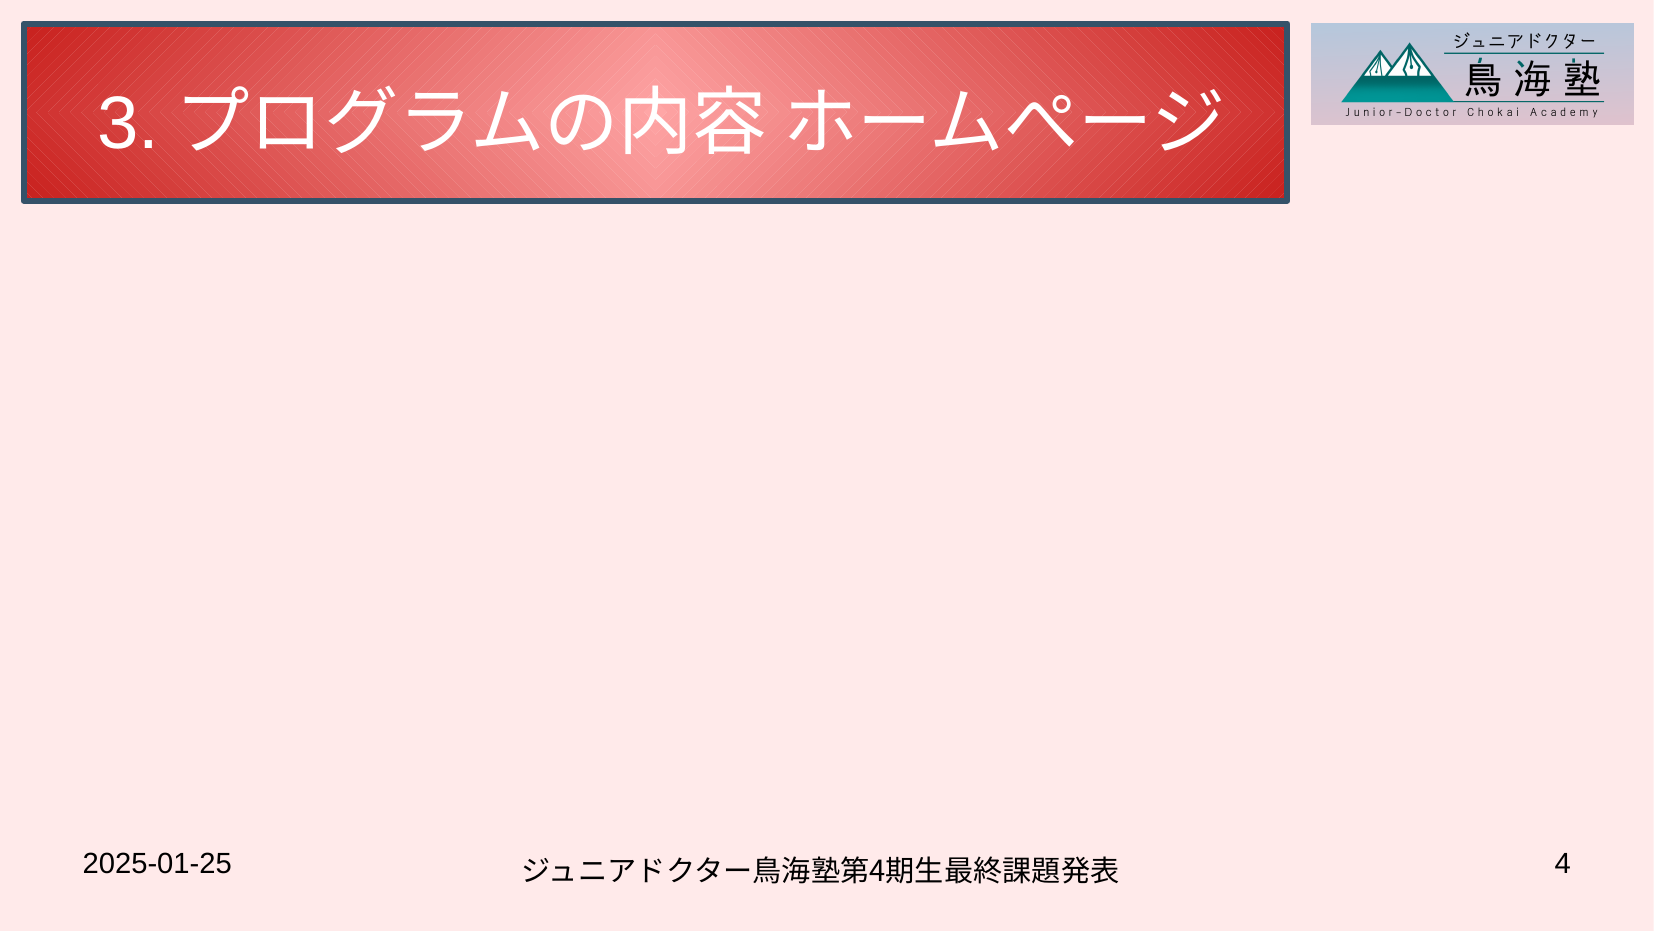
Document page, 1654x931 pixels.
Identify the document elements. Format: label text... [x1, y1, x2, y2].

picture [1311, 23, 1634, 125]
title 3.プログラムの内容 ホームぺージ [59, 35, 1264, 197]
